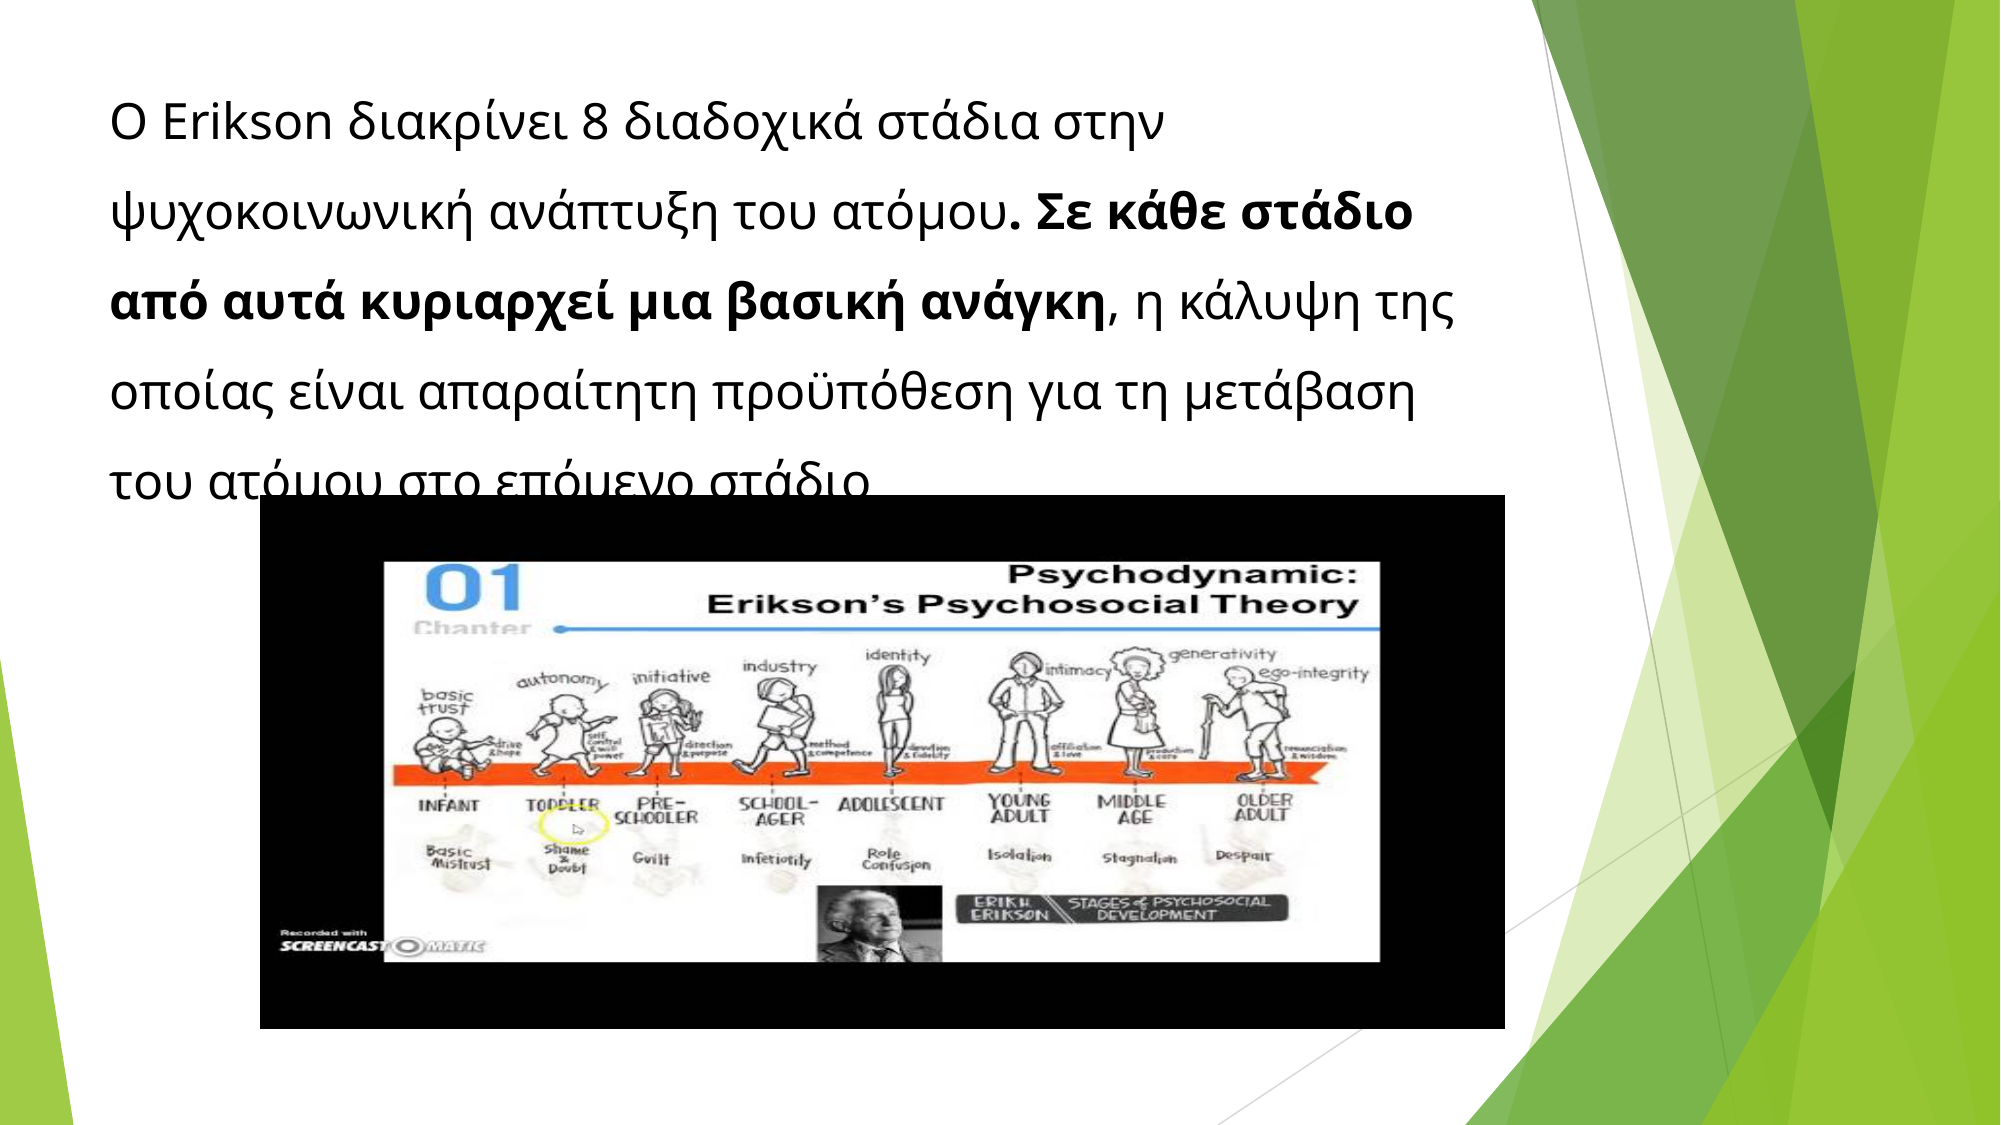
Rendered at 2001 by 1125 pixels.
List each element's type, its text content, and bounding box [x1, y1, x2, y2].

title Ο Erikson διακρίνει 8 διαδοχικά στάδια στην ψυχοκοινωνική ανάπτυξη του ατόμου. Σε κάθε στάδιο από αυτά κυριαρχεί μια βασική ανάγκη, η κάλυψη της οποίας είναι απαραίτητη προϋπόθεση για τη μετάβαση του ατόμου στο επόμενο στάδιο [94, 52, 1505, 269]
picture [260, 495, 1505, 1029]
